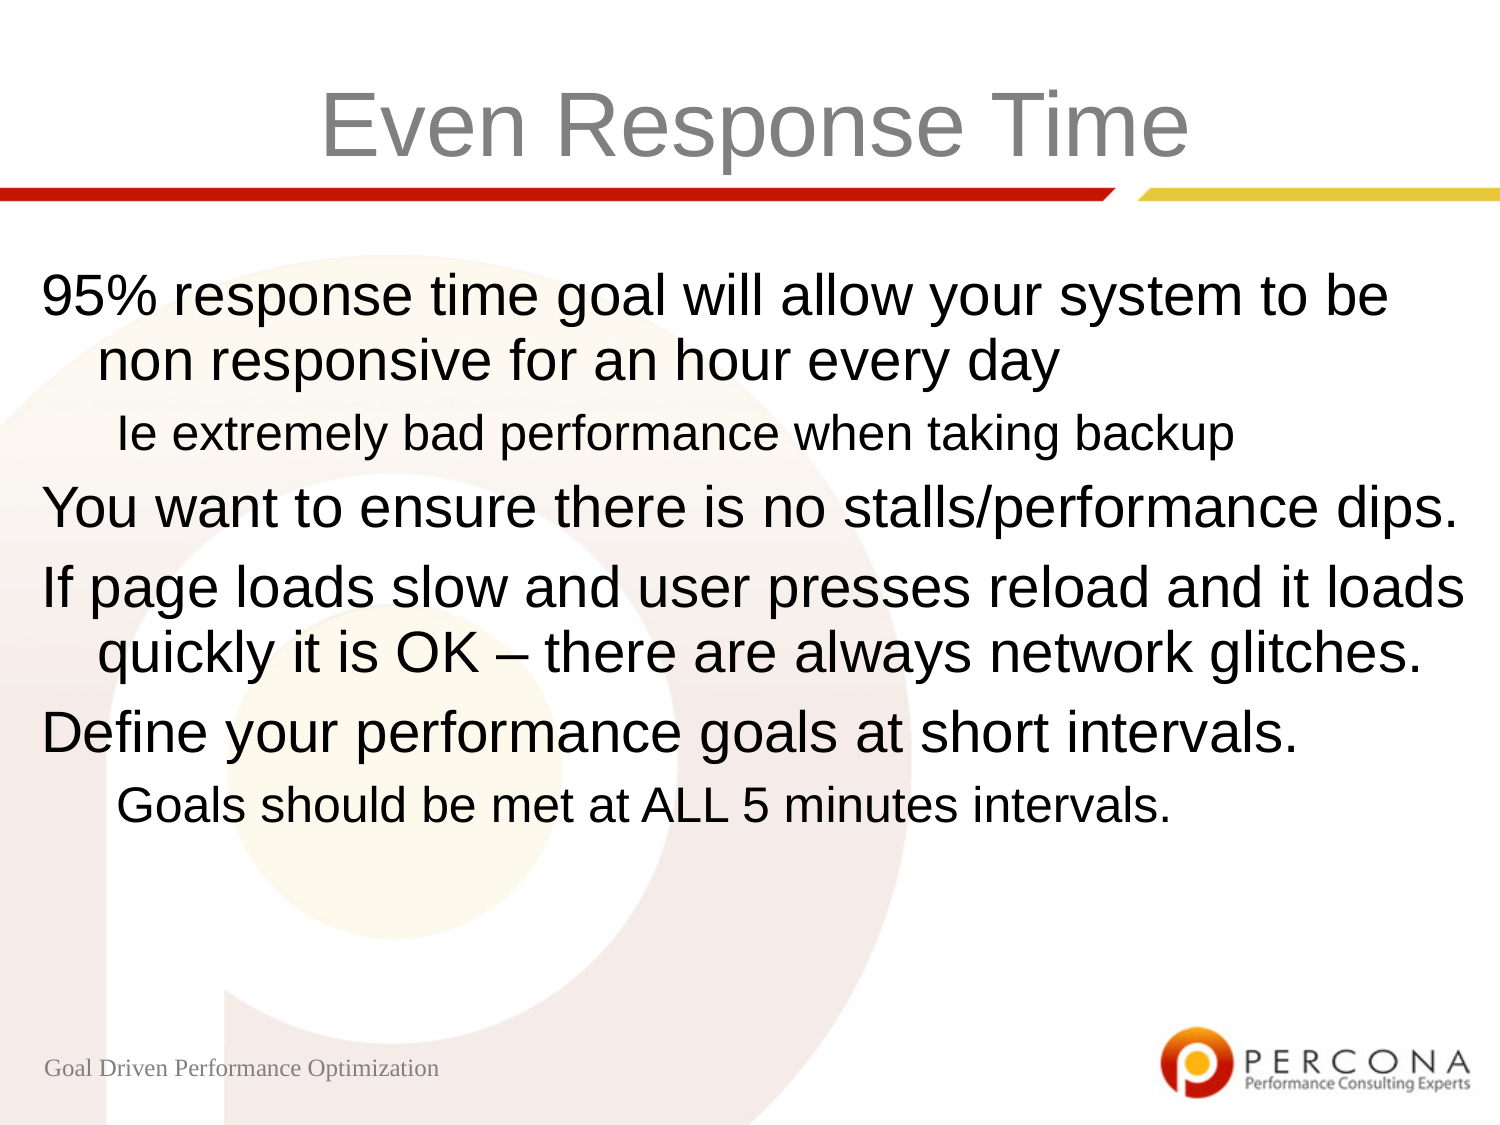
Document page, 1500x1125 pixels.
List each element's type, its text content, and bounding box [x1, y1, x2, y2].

title Even Response Time [41, 62, 1471, 187]
list 95% response time goal will allow your system to be non responsive for an hour every day Ie extremely bad performance when taking backup You want to ensure there is no stalls/performance dips. If page loads slow and user presses reload and it loads quickly it is OK – there are always network glitches. Define your performance goals at short intervals. Goals should be met at ALL 5 minutes intervals. [41, 262, 1471, 991]
picture [0, 0, 1500, 1125]
